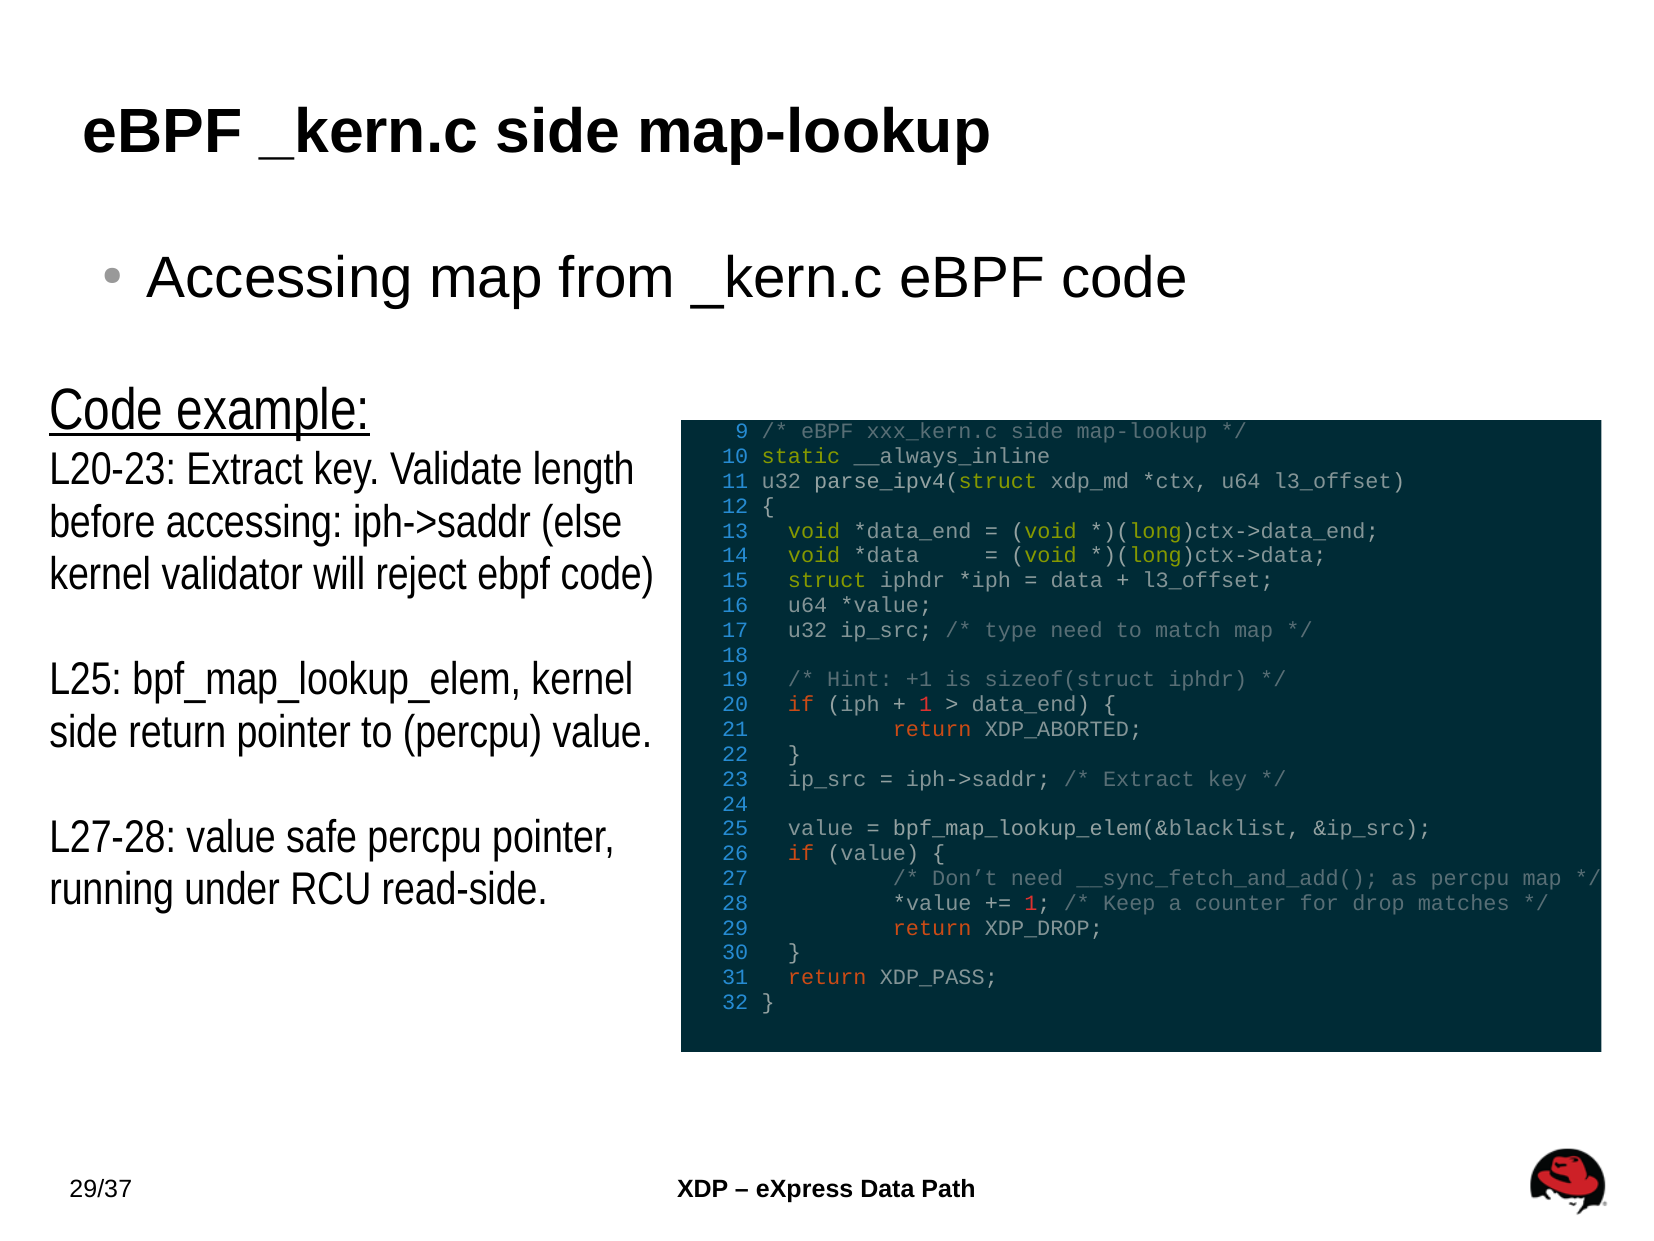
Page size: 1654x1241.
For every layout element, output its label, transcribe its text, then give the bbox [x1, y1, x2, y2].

chart [563, 361, 1602, 1052]
list Code example: L20-23: Extract key. Validate length before accessing: iph->saddr (else kernel validator will reject ebpf code) L25: bpf_map_lookup_elem, kernel side return pointer to (percpu) value. L27-28: value safe percpu pointer, running under RCU read-side. [49, 375, 676, 915]
title eBPF _kern.c side map-lookup [82, 37, 1571, 226]
picture [1529, 1146, 1613, 1224]
list Accessing map from _kern.c eBPF code [86, 244, 1576, 375]
